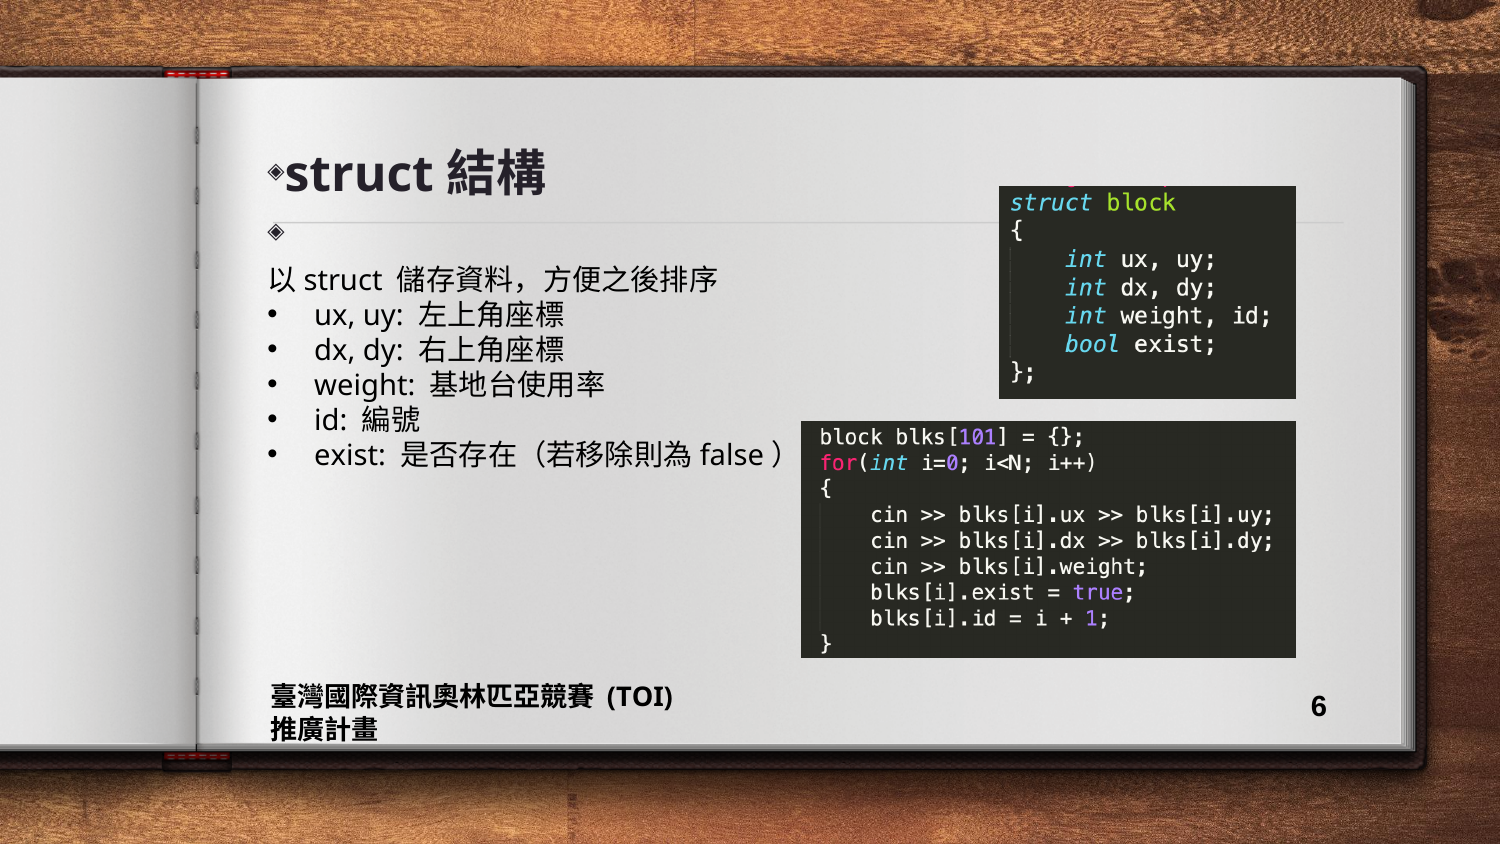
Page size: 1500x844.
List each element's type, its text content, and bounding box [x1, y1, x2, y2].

text_box struct結構 [252, 126, 746, 216]
picture [801, 421, 1296, 658]
text_box [1295, 672, 1386, 737]
text_box 以struct 儲存資料，方便之後排序 ux, uy: 左上角座標 dx, dy: 右上角座標 weight: 基地台使用率 id: 編號 exist: 是否存在（若移除則為false） [252, 254, 817, 627]
picture [999, 186, 1296, 399]
